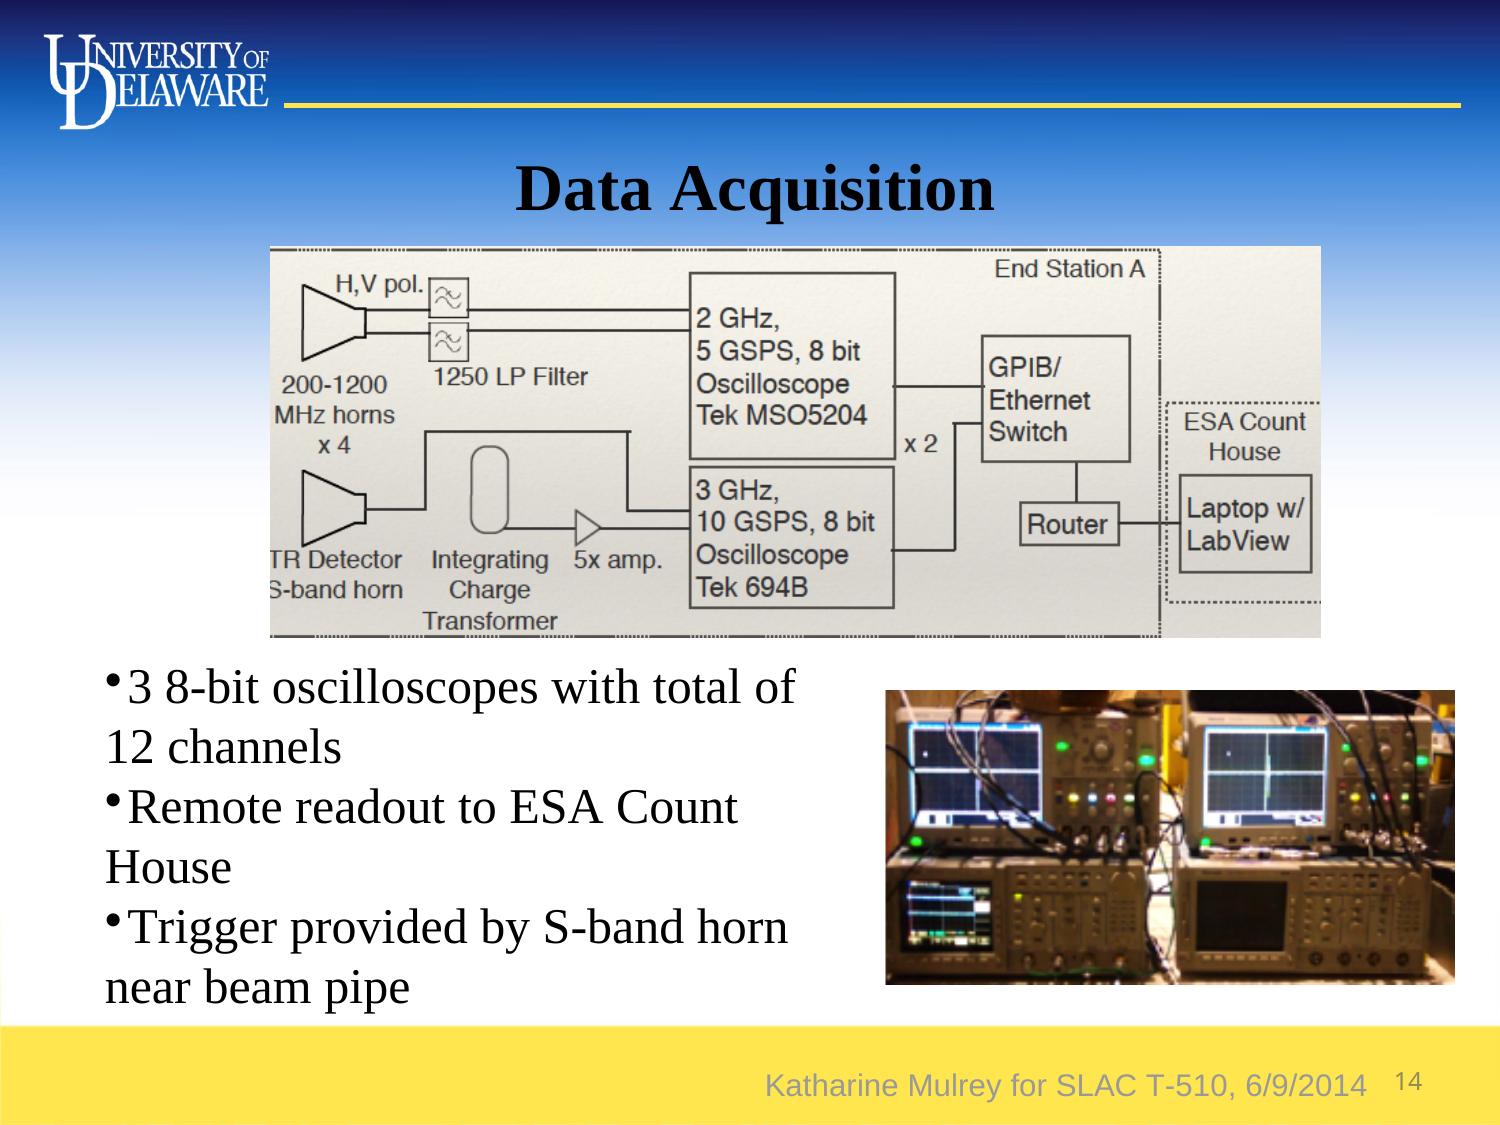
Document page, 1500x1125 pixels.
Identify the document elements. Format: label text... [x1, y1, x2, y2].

text_box Katharine Mulrey for SLAC T-510, 6/9/2014 [750, 1057, 1471, 1111]
text_box Data Acquisition [11, 135, 1500, 312]
picture [0, 0, 1500, 1125]
text_box 3 8-bit oscilloscopes with total of 12 channels Remote readout to ESA Count House Trigger provided by S-band horn near beam pipe [90, 645, 826, 1021]
